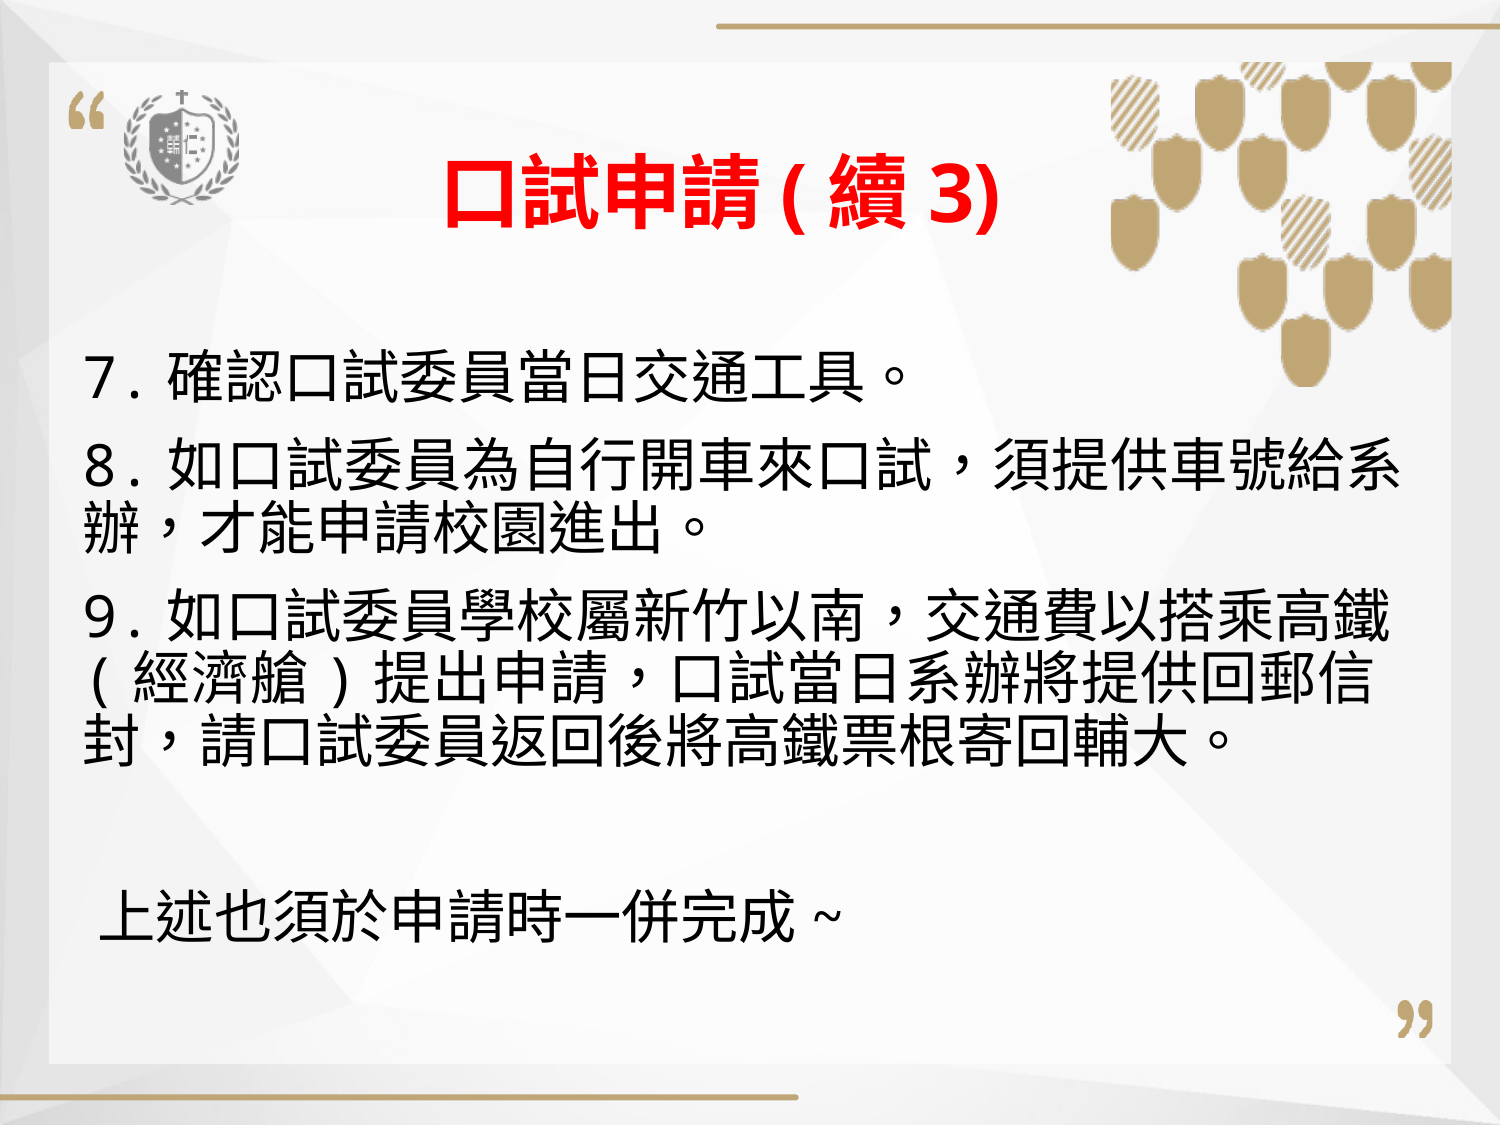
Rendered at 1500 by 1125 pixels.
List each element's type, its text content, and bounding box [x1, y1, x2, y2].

text_box [67, 278, 1433, 1059]
text_box 口試申請(續3) [147, 133, 1294, 278]
text_box 7.確認口試委員當日交通工具。 8.如口試委員為自行開車來口試，須提供車號給系辦，才能申請校園進出。 9.如口試委員學校屬新竹以南，交通費以搭乘高鐵(經濟艙)提出申請，口試當日系辦將提供回郵信封，請口試委員返回後將高鐵票根寄回輔大。 上述也須於申請時一併完成~ [67, 340, 1420, 1012]
picture [123, 90, 239, 205]
